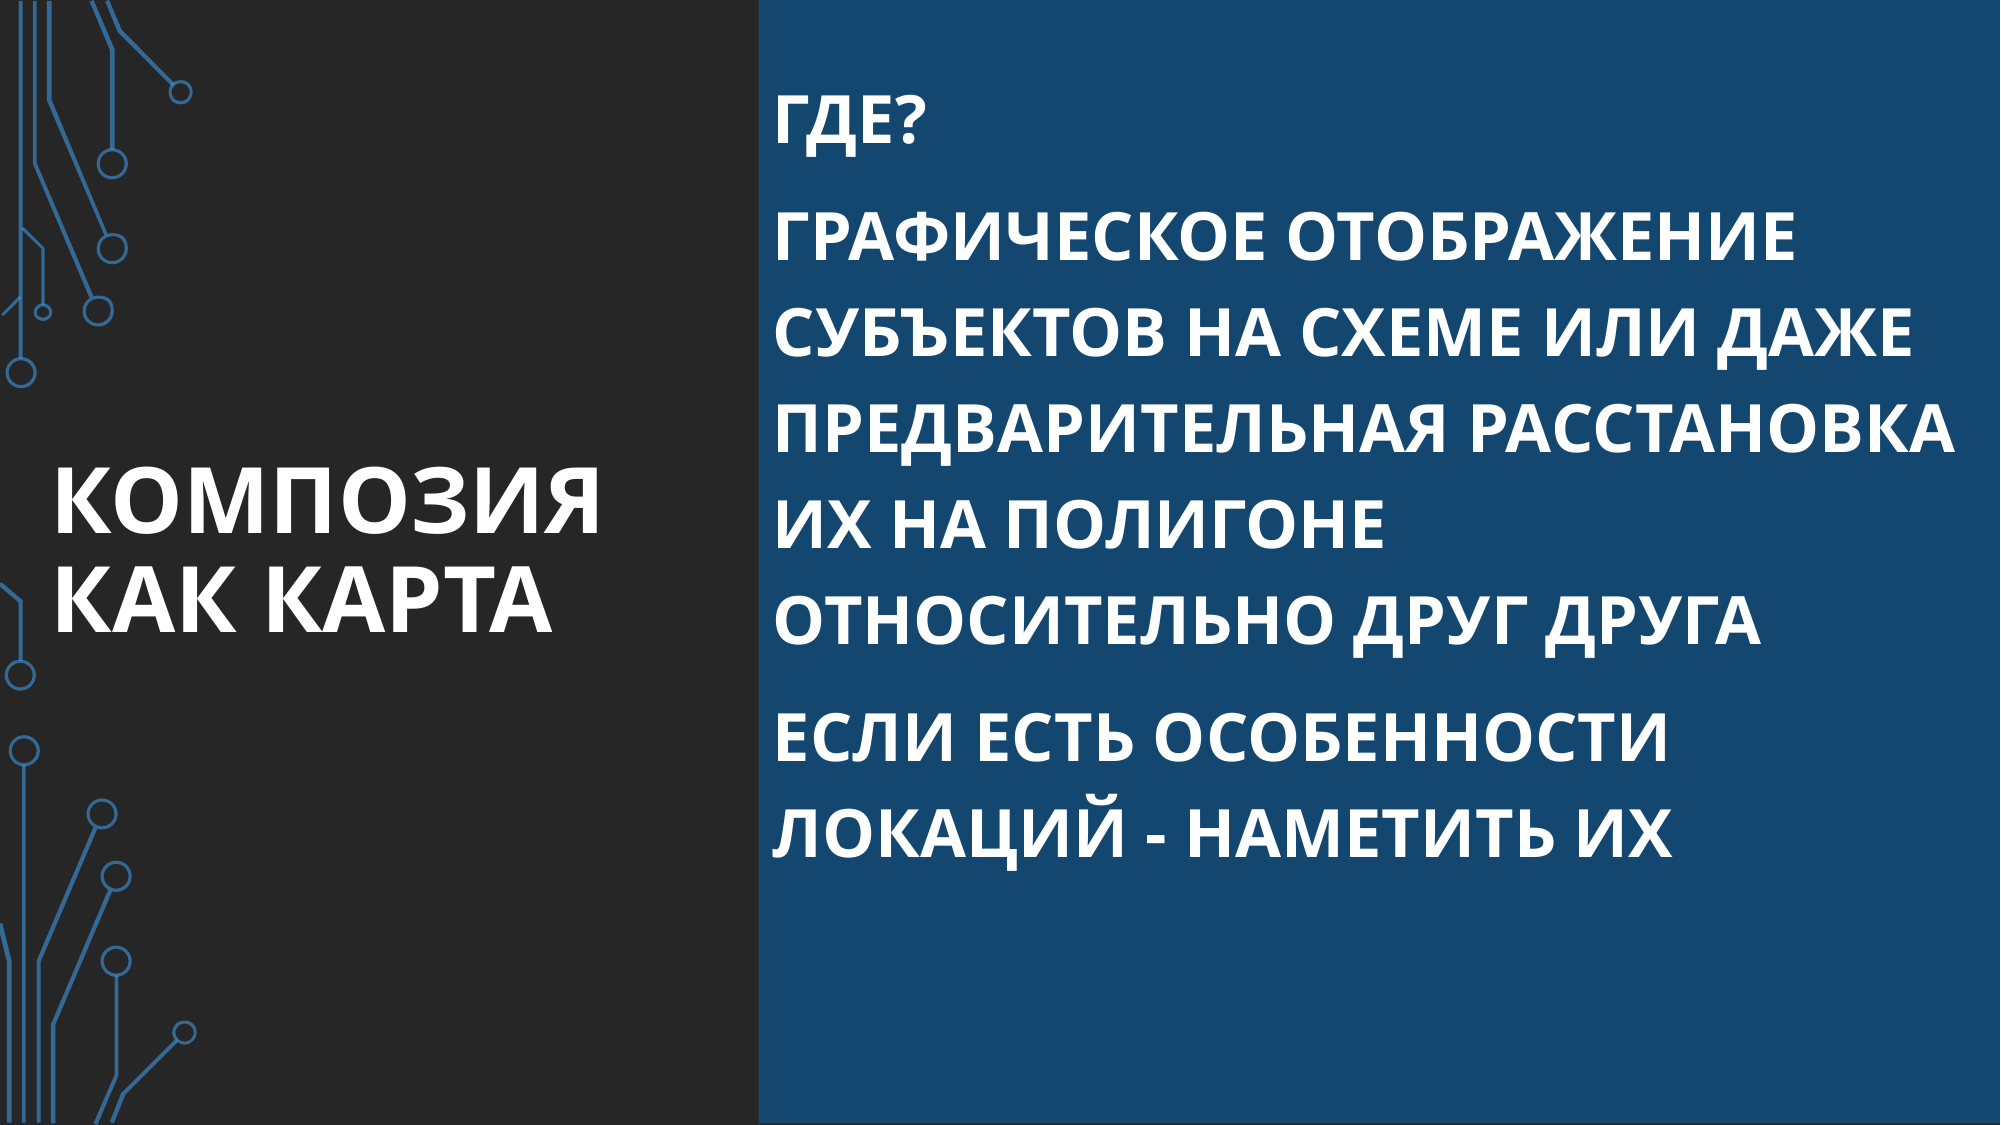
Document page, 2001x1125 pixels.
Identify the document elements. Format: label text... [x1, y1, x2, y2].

text_box [0, 0, 35, 1125]
text_box композИЯ КАК КАРТА [35, 0, 764, 1125]
text_box [764, 0, 2000, 1125]
subtitle ГДЕ? ГРАФИЧЕСКОЕ ОТОБРАЖЕНИЕ СУБЪЕКТОВ НА СХЕМЕ ИЛИ ДАЖЕ ПРЕДВАРИТЕЛЬНАЯ РАССТАНОВКА ИХ НА ПОЛИГОНЕ ОТНОСИТЕЛЬНО ДРУГ ДРУГА если есть особенности локаций - наметить их [764, 53, 1972, 1053]
